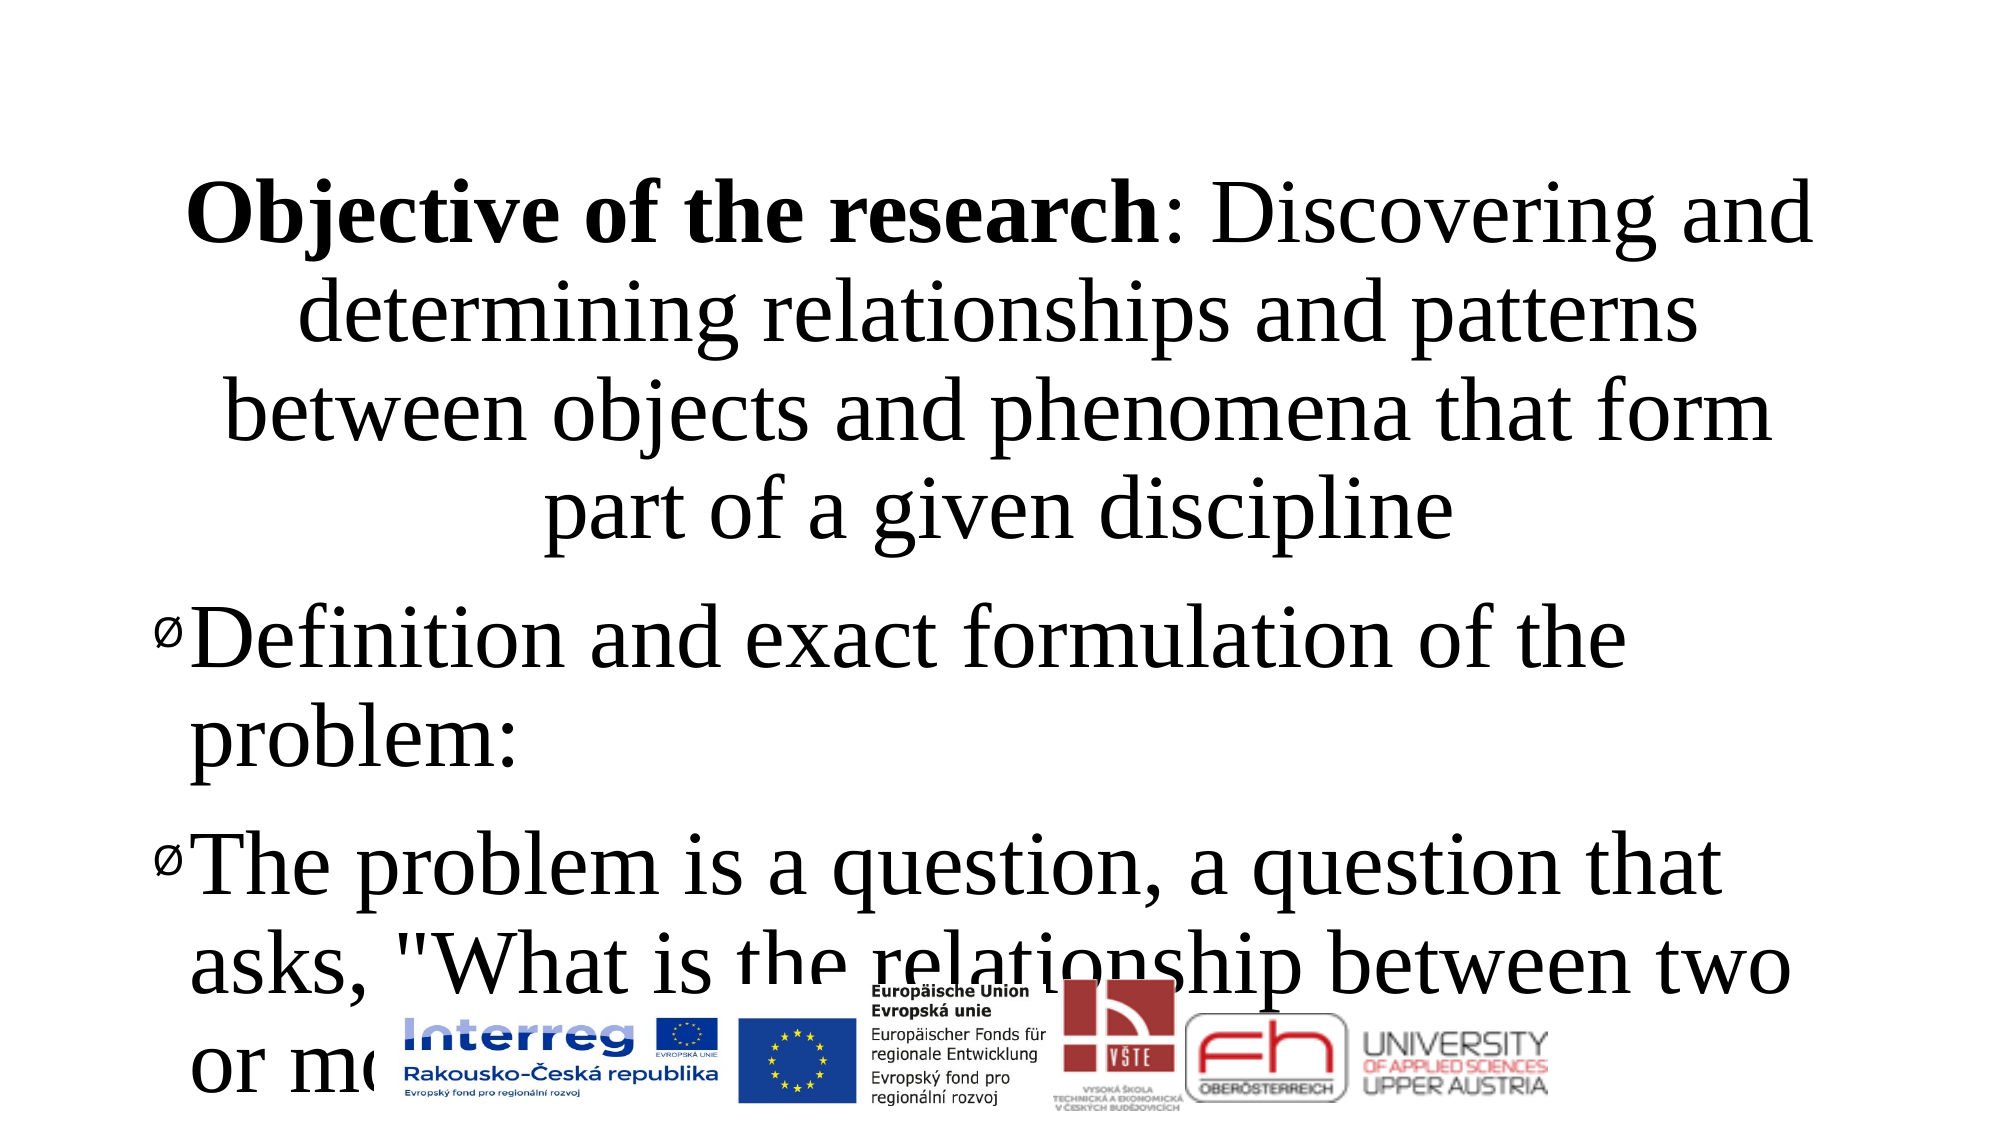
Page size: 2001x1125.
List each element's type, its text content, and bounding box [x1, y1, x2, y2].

picture [1053, 979, 1184, 1111]
picture [374, 984, 1046, 1125]
picture [1185, 1013, 1548, 1103]
list Objective of the research: Discovering and determining relationships and patterns between objects and phenomena that form part of a given discipline Definition and exact formulation of the problem: The problem is a question, a question that asks, "What is the relationship between two or more variables?" [137, 155, 1863, 1014]
